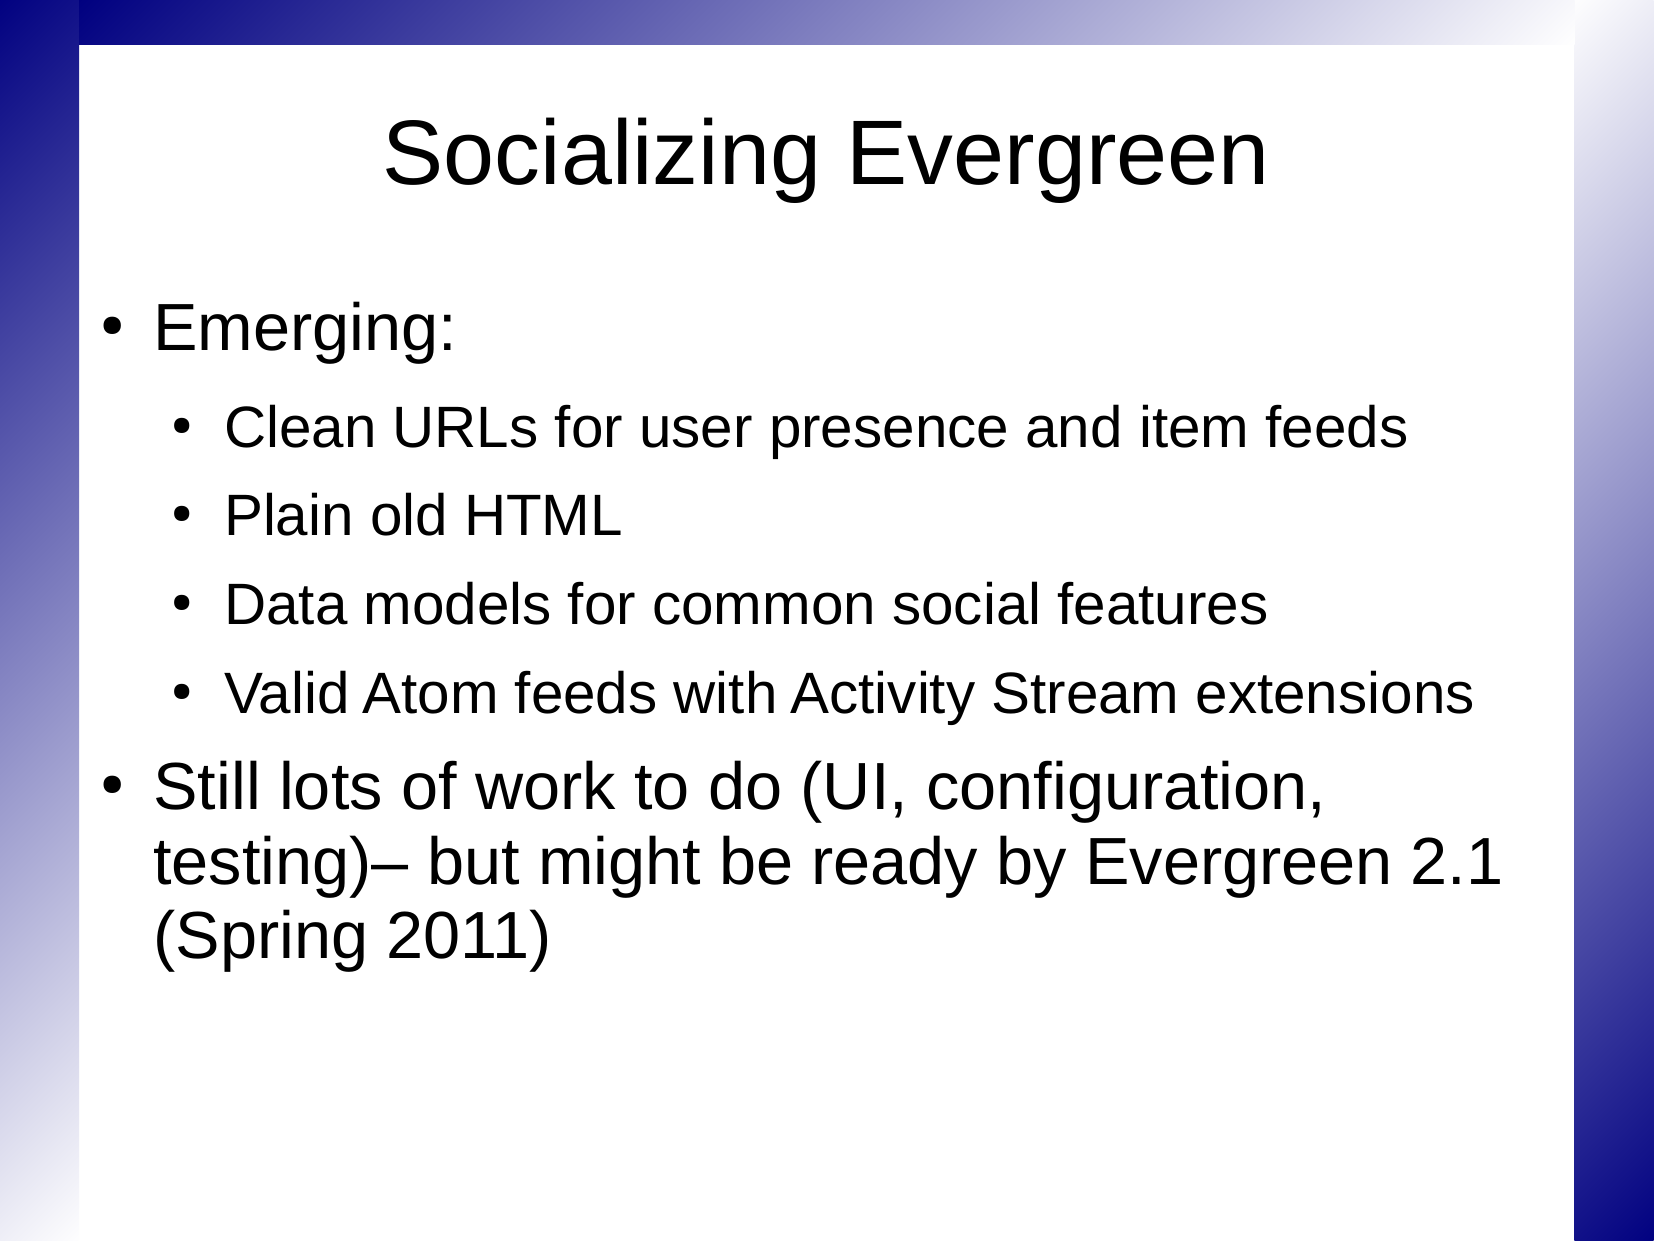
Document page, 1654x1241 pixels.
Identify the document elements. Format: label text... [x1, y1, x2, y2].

list Emerging: Clean URLs for user presence and item feeds Plain old HTML Data models for common social features Valid Atom feeds with Activity Stream extensions Still lots of work to do (UI, configuration, testing)– but might be ready by Evergreen 2.1 (Spring 2011) [82, 290, 1571, 1094]
title Socializing Evergreen [82, 49, 1571, 257]
